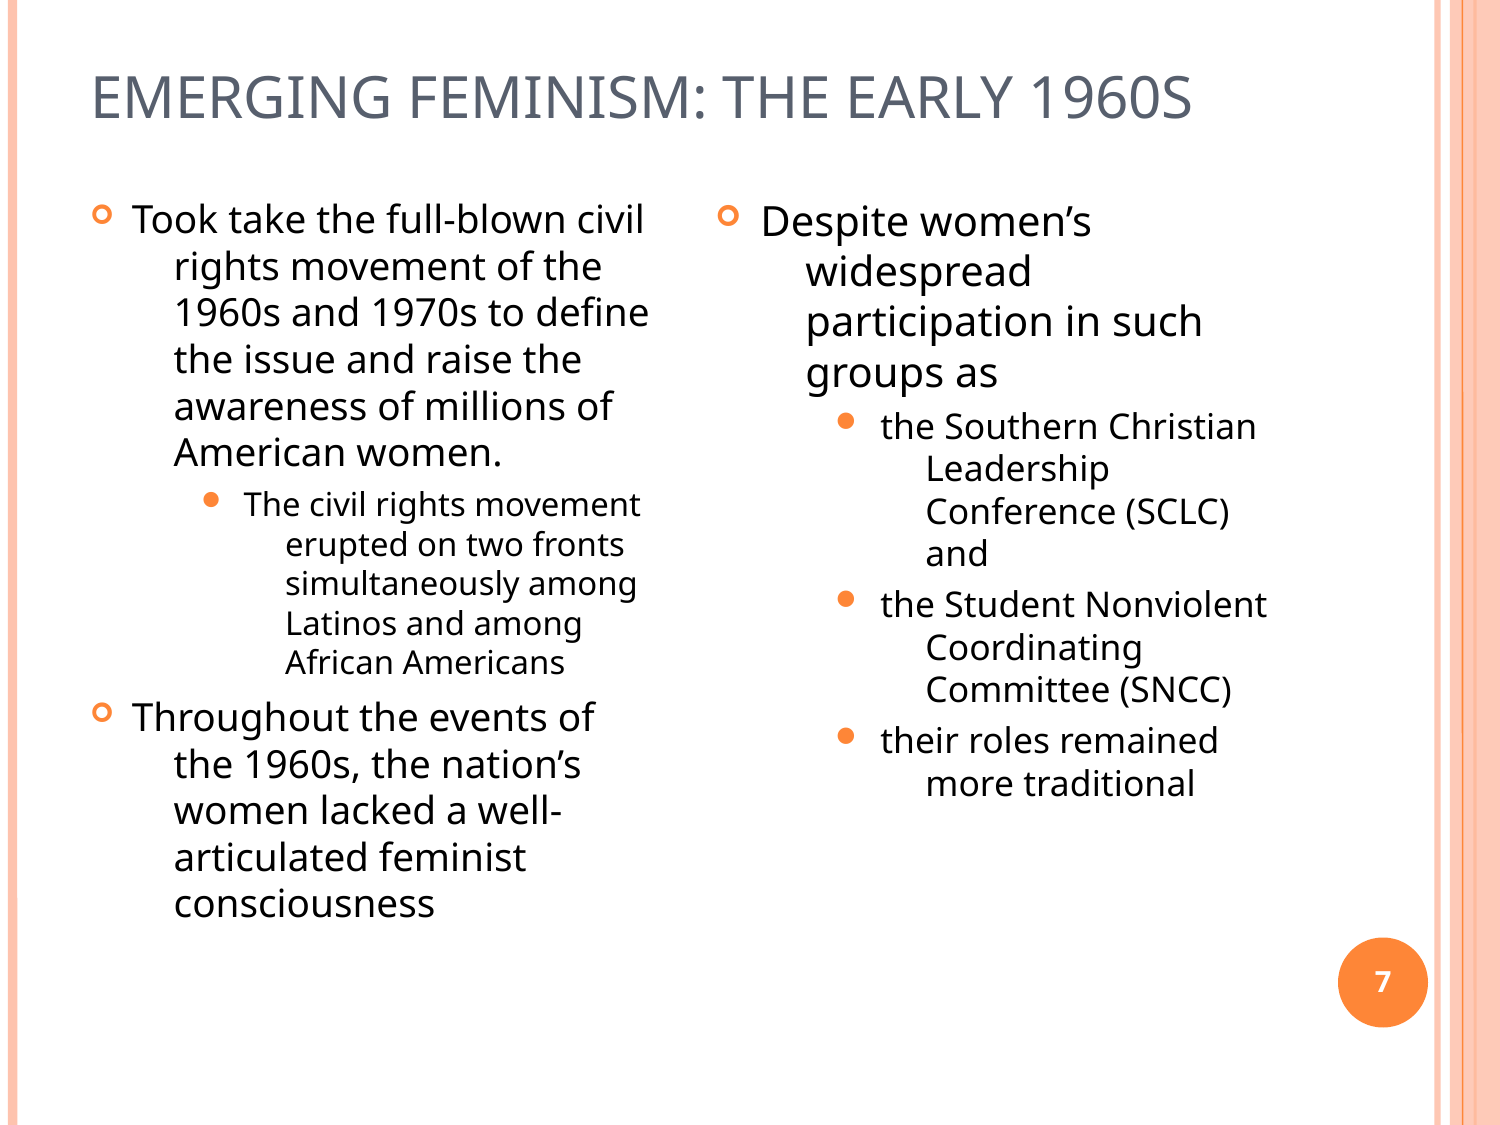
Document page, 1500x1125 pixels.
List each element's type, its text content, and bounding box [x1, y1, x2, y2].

list Took take the full-blown civil rights movement of the 1960s and 1970s to define the issue and raise the awareness of millions of American women. The civil rights movement erupted on two fronts simultaneously among Latinos and among African Americans Throughout the events of the 1960s, the nation’s women lacked a well-articulated feminist consciousness [75, 187, 676, 1013]
list Despite women’s widespread participation in such groups as the Southern Christian Leadership Conference (SCLC) and the Student Nonviolent Coordinating Committee (SNCC) their roles remained more traditional [700, 187, 1301, 1013]
title Emerging Feminism: The Early 1960s [75, 45, 1300, 138]
text_box 7 [1333, 940, 1434, 1027]
